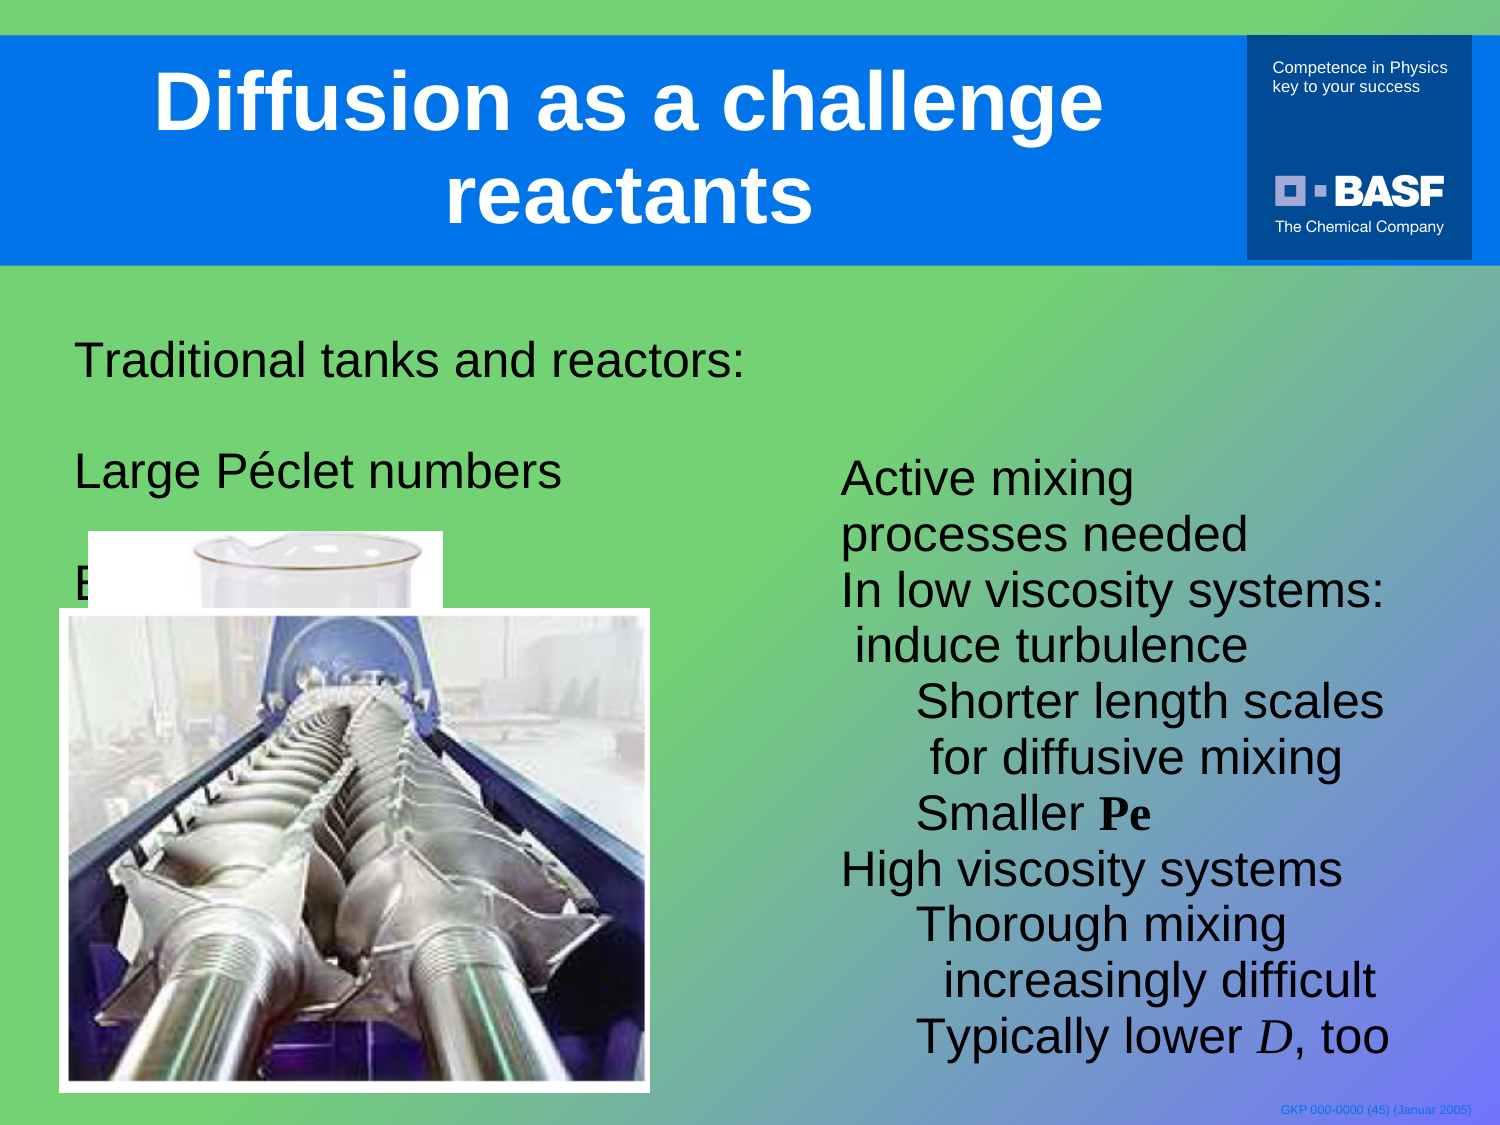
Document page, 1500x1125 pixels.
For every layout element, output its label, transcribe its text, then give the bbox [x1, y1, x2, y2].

picture [1247, 35, 1472, 260]
text_box Active mixing processes needed In low viscosity systems: induce turbulence Shorter length scales for diffusive mixing Smaller Pe High viscosity systems Thorough mixing increasingly difficult Typically lower D, too [825, 442, 1423, 1072]
title Going micro and nano: approaching the apparent dwarf [1438, 1063, 1500, 1125]
picture [59, 531, 650, 1093]
text_box Traditional tanks and reactors: Large Péclet numbers Exceptions: Heat exchangers Intraparticle processes [59, 324, 762, 730]
title Diffusion as a challenge reactants [27, 54, 1232, 246]
